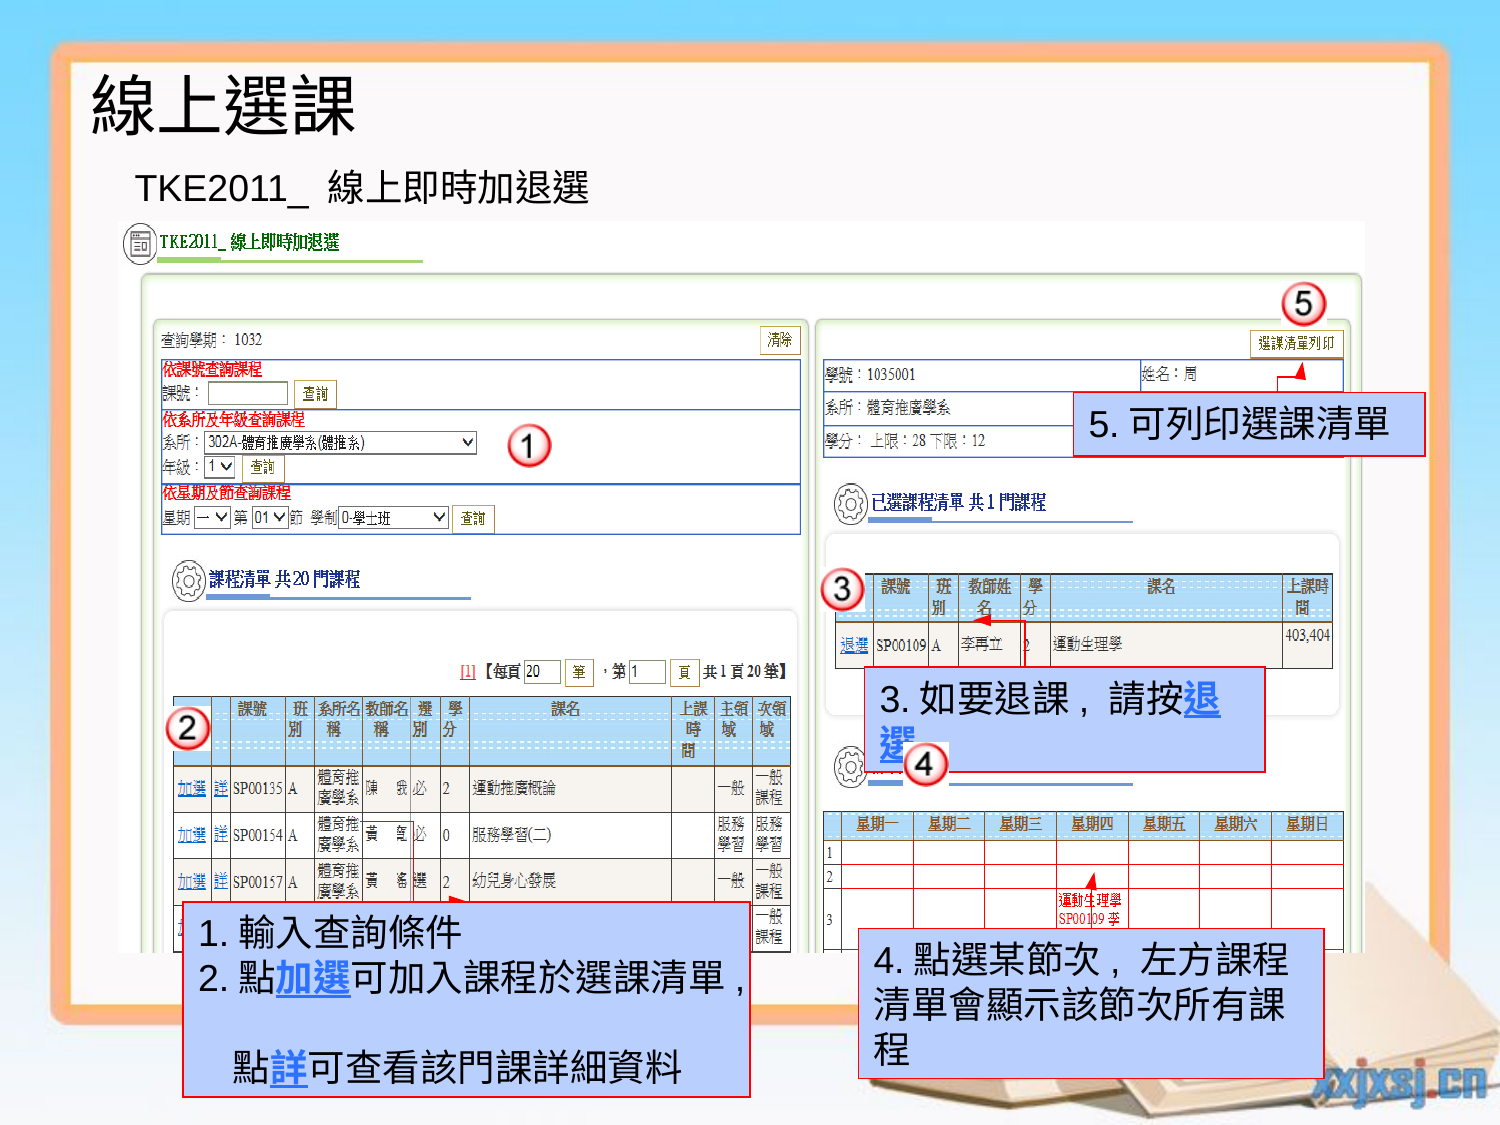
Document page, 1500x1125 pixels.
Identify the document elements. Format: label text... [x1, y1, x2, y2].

text_box 3.如要退課, 請按退選 [864, 667, 1265, 728]
text_box 1.輸入查詢條件 2.點加選可加入課程於選課清單, 點詳可查看該門課詳細資料 [183, 901, 751, 1071]
text_box 4.點選某節次, 左方課程清單會顯示該節次所有課程 [858, 928, 1325, 1035]
picture [0, 0, 1500, 1125]
text_box 線上選課 [75, 54, 1426, 153]
text_box TKE2011_ 線上即時加退選 [119, 155, 602, 217]
text_box 5.可列印選課清單 [1073, 392, 1426, 457]
